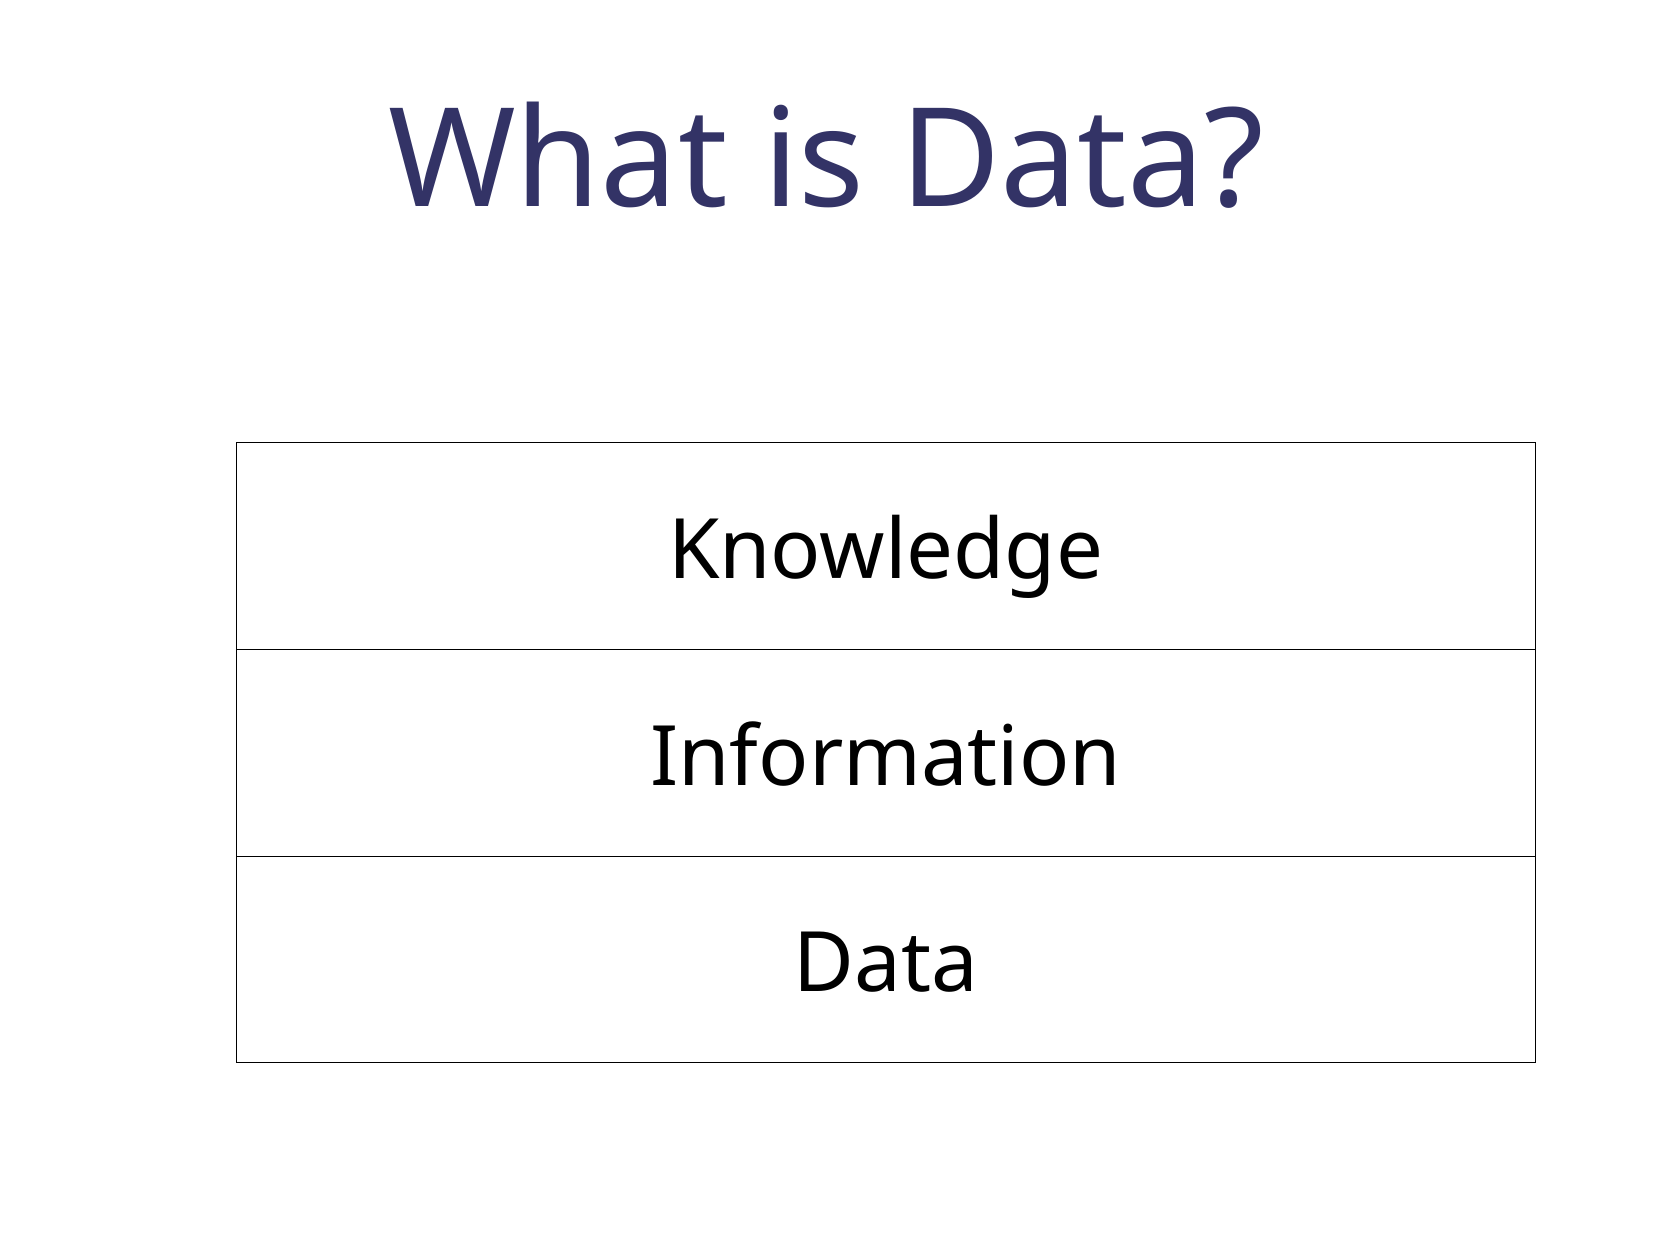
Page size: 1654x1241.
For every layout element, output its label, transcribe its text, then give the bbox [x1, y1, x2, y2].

text_box Information [236, 650, 1536, 857]
title What is Data? [82, 49, 1571, 257]
text_box Data [236, 857, 1536, 1063]
text_box Knowledge [236, 442, 1536, 650]
